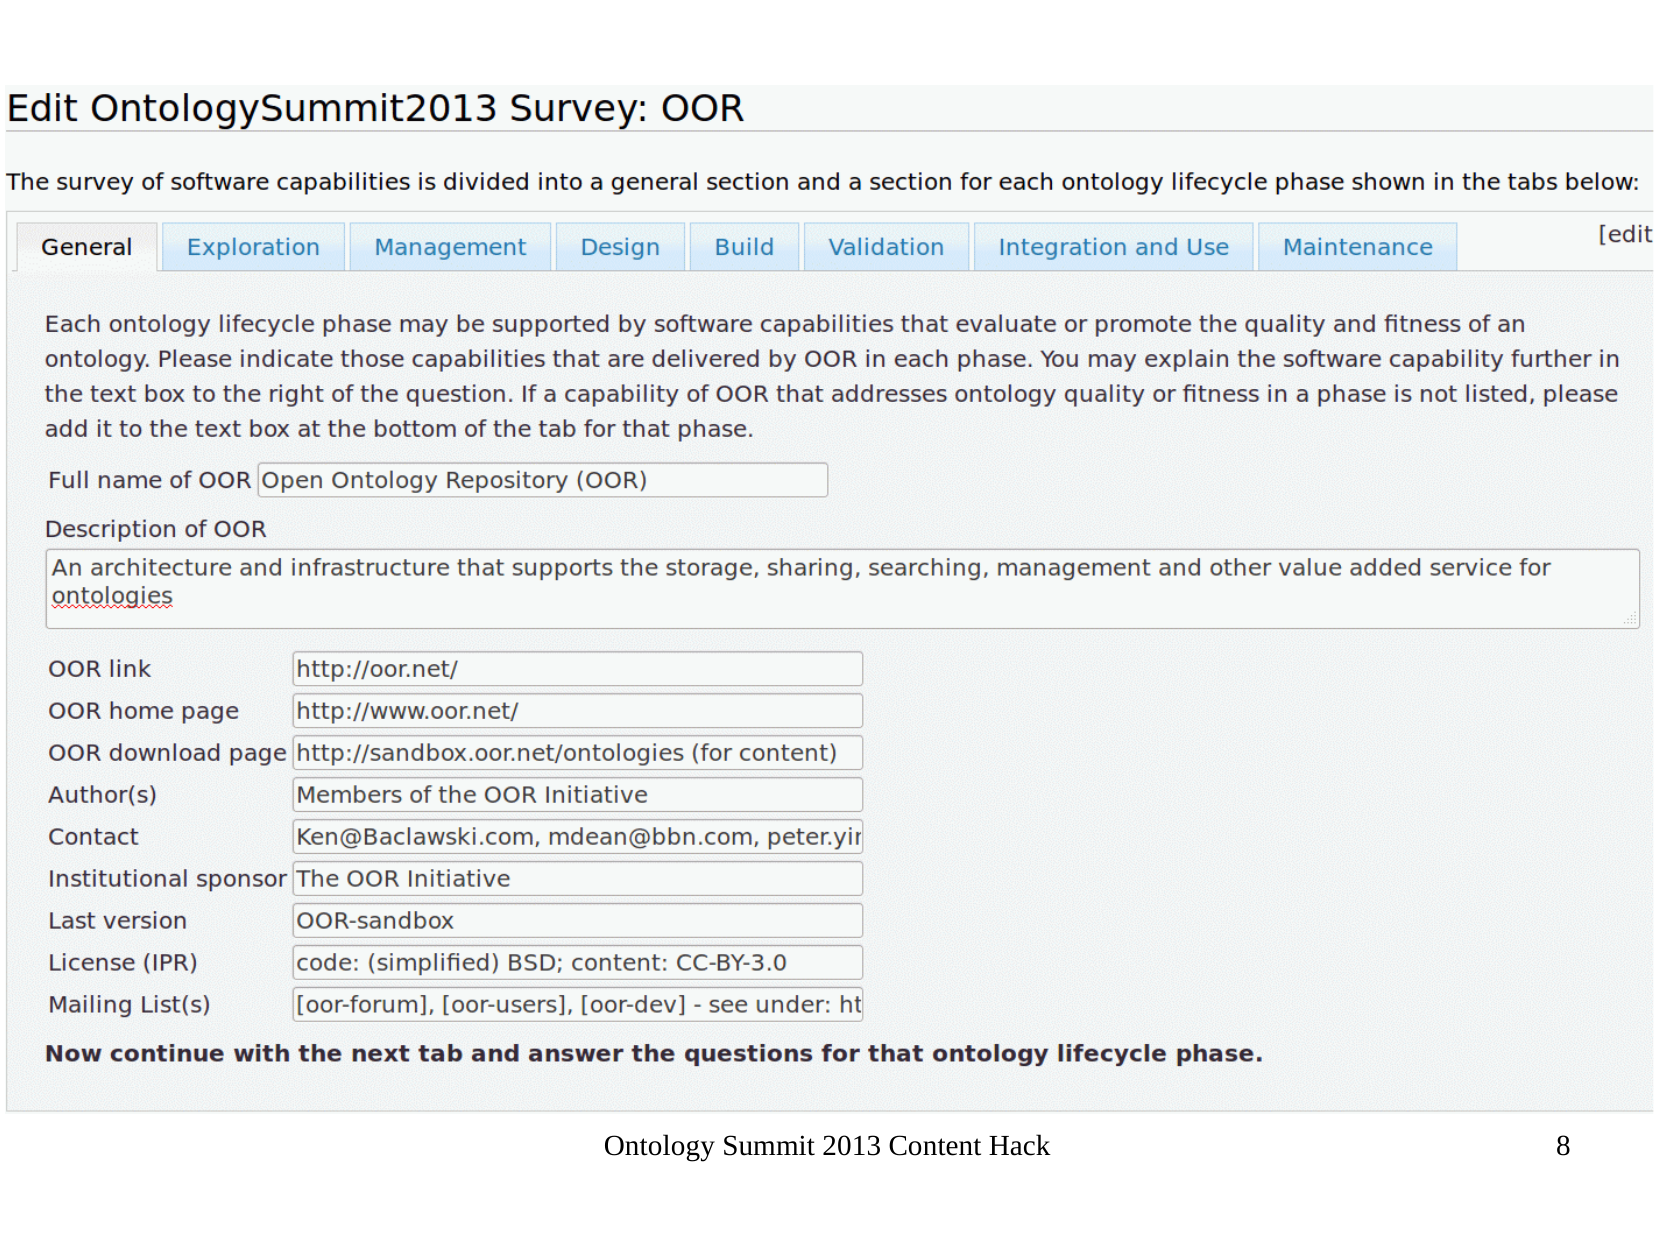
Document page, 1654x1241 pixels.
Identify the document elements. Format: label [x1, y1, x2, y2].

picture [5, 85, 1654, 1114]
